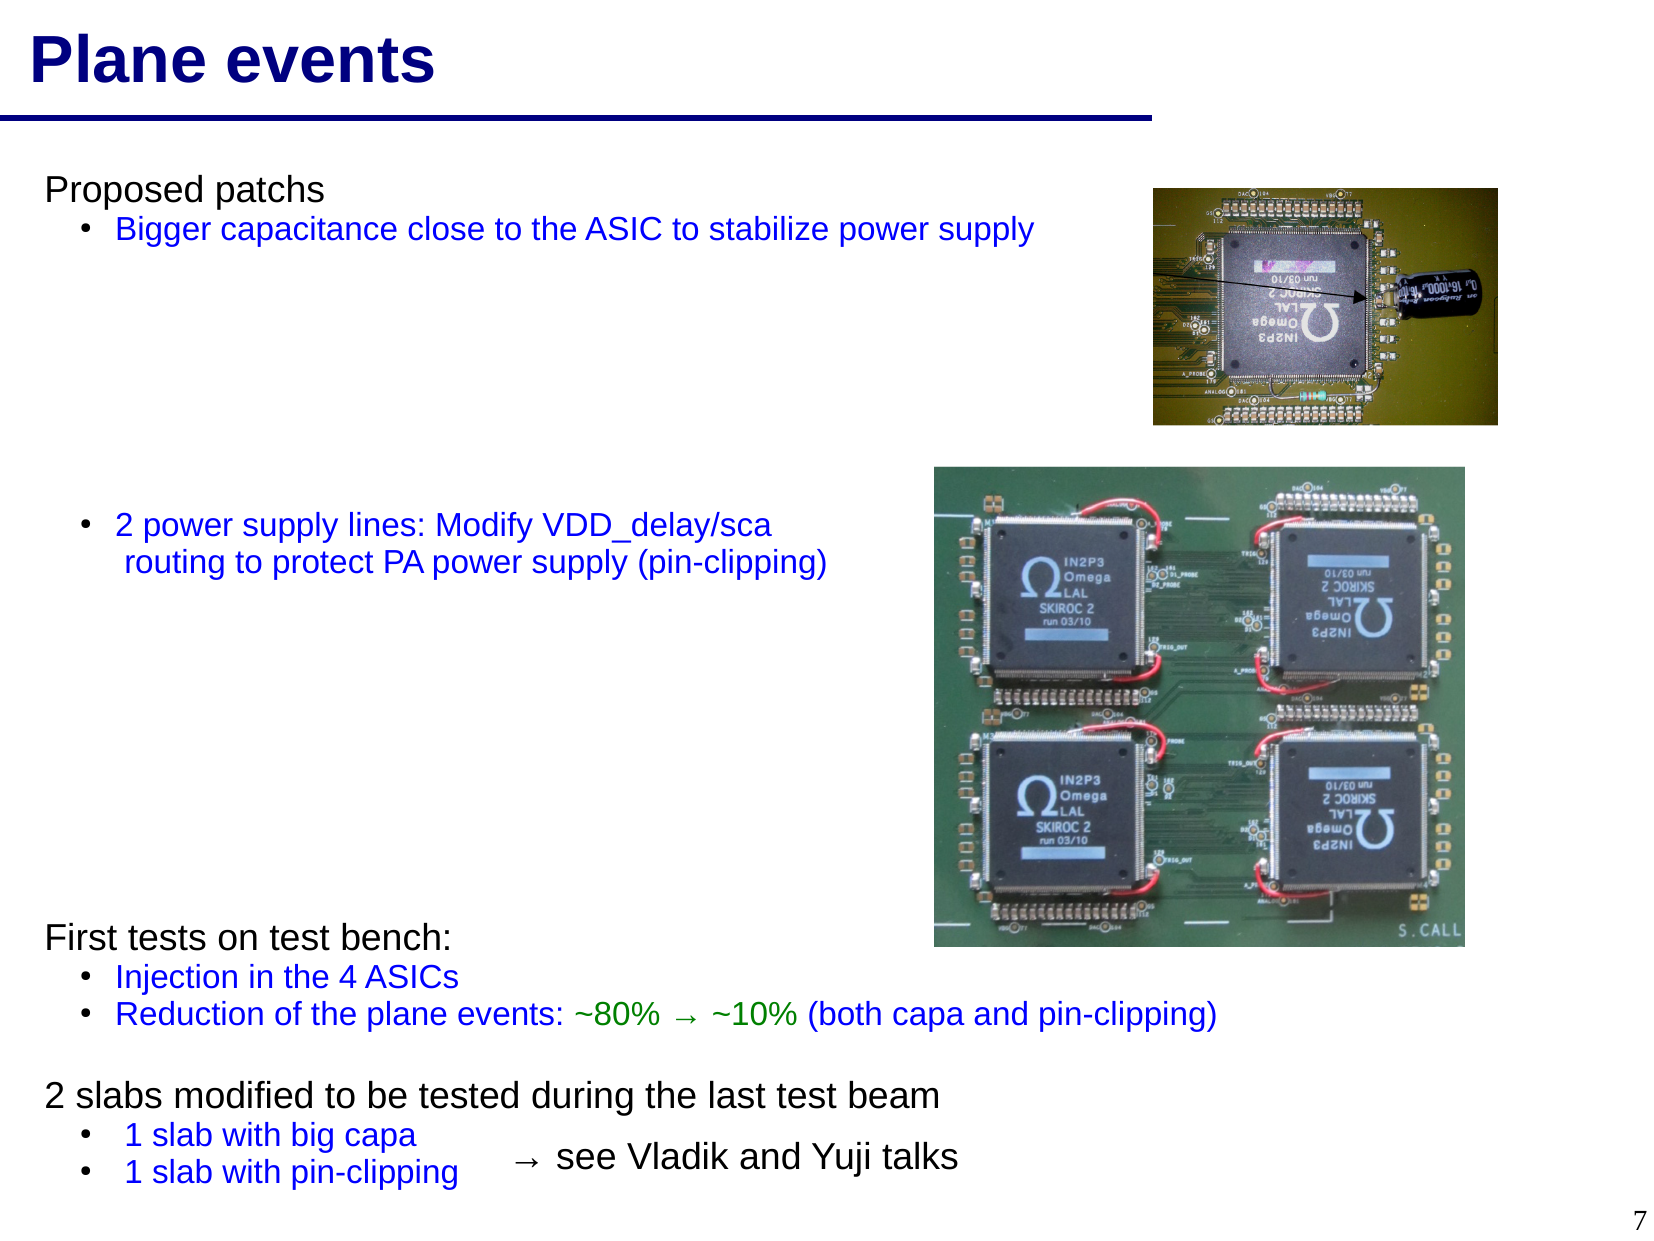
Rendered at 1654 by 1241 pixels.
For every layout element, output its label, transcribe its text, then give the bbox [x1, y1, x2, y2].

picture [933, 466, 1465, 947]
picture [1153, 188, 1498, 426]
title Plane events [29, 0, 1625, 119]
text_box → see Vladik and Yuji talks [493, 1127, 1069, 1185]
text_box Proposed patchs Bigger capacitance close to the ASIC to stabilize power supply 2 power supply lines: Modify VDD_delay/sca routing to protect PA power supply (pin-clipping) First tests on test bench: Injection in the 4 ASICs Reduction of the plane events: ~80% → ~10% (both capa and pin-clipping) 2 slabs modified to be tested during the last test beam 1 slab with big capa 1 slab with pin-clipping [29, 124, 1595, 1203]
